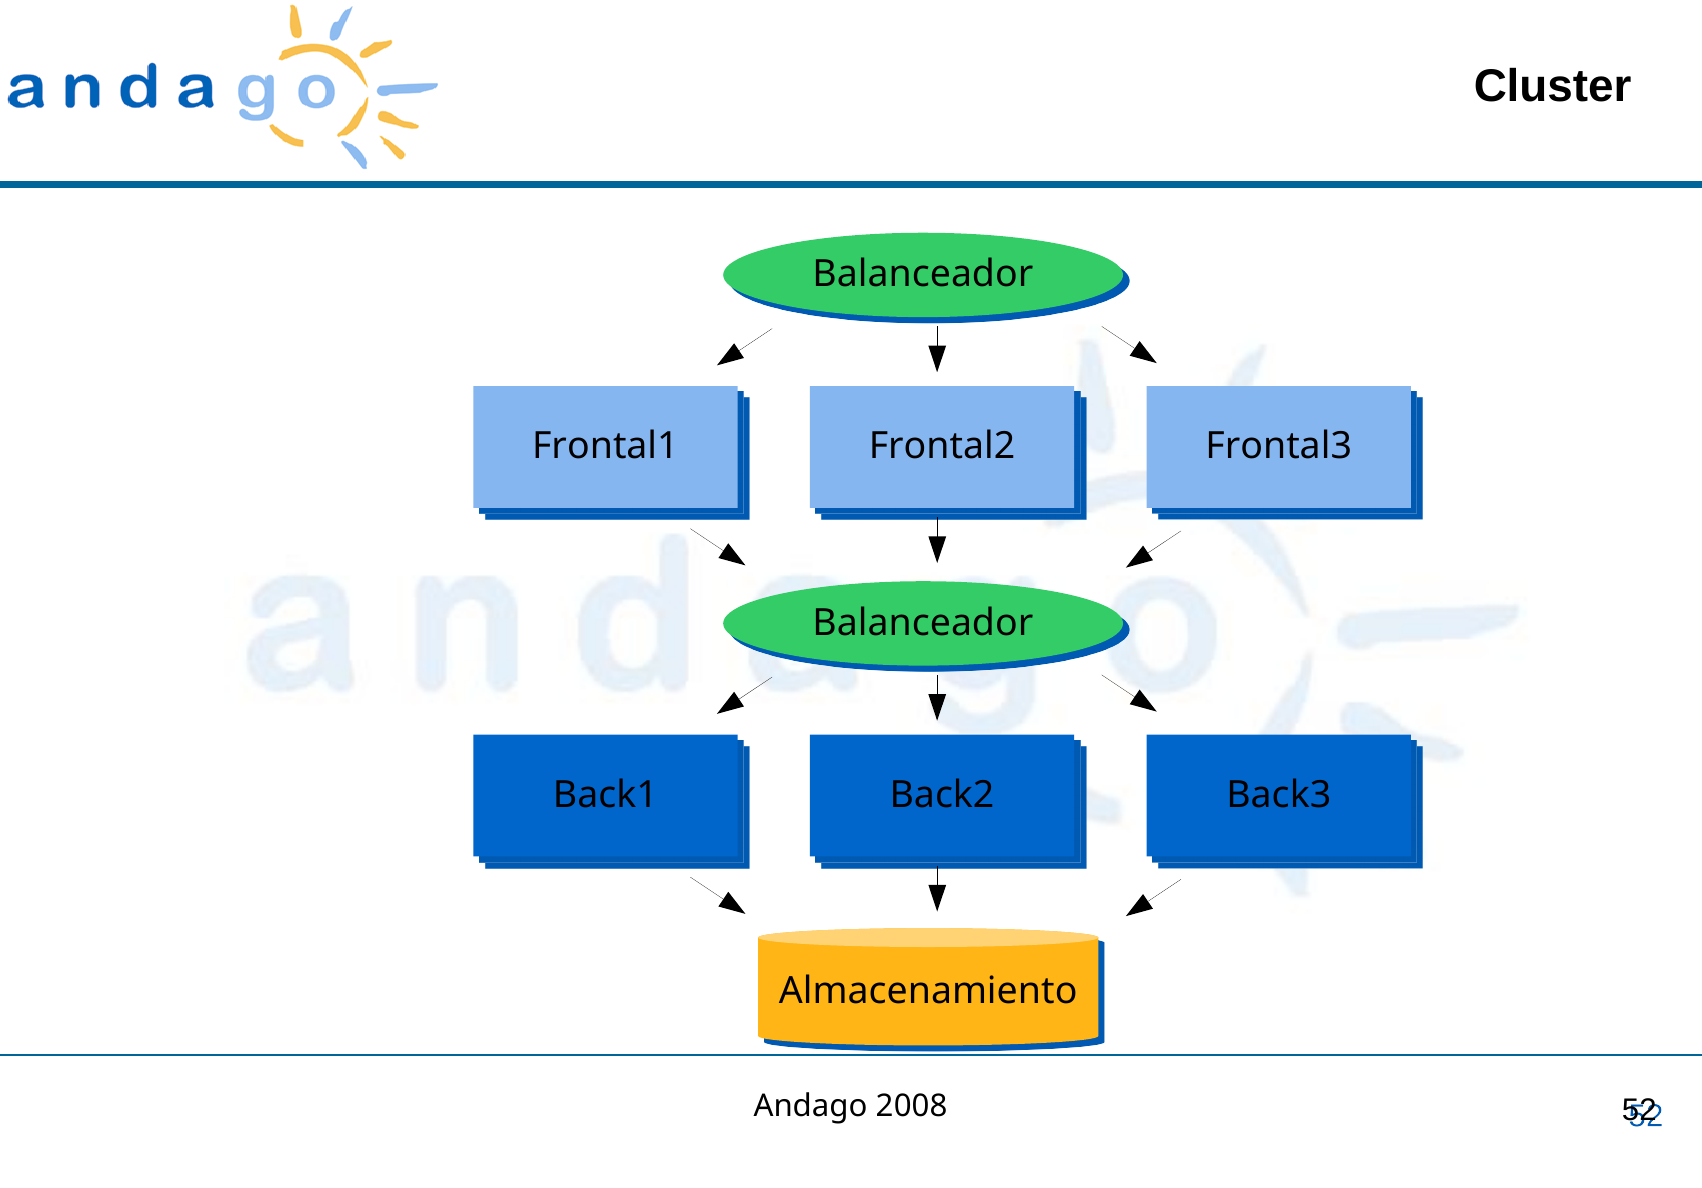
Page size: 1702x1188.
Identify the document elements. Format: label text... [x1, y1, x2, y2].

picture [224, 324, 1538, 919]
text_box Frontal1 [473, 386, 738, 508]
text_box Back3 [1146, 734, 1411, 857]
text_box Almacenamiento [758, 938, 1099, 1046]
title Cluster [255, 0, 1702, 181]
text_box Frontal3 [1146, 386, 1411, 508]
text_box Back2 [809, 734, 1075, 857]
picture [0, 0, 255, 175]
text_box Balanceador [723, 232, 1124, 318]
text_box Frontal2 [809, 386, 1075, 508]
text_box Balanceador [723, 581, 1124, 666]
text_box Back1 [473, 734, 738, 857]
